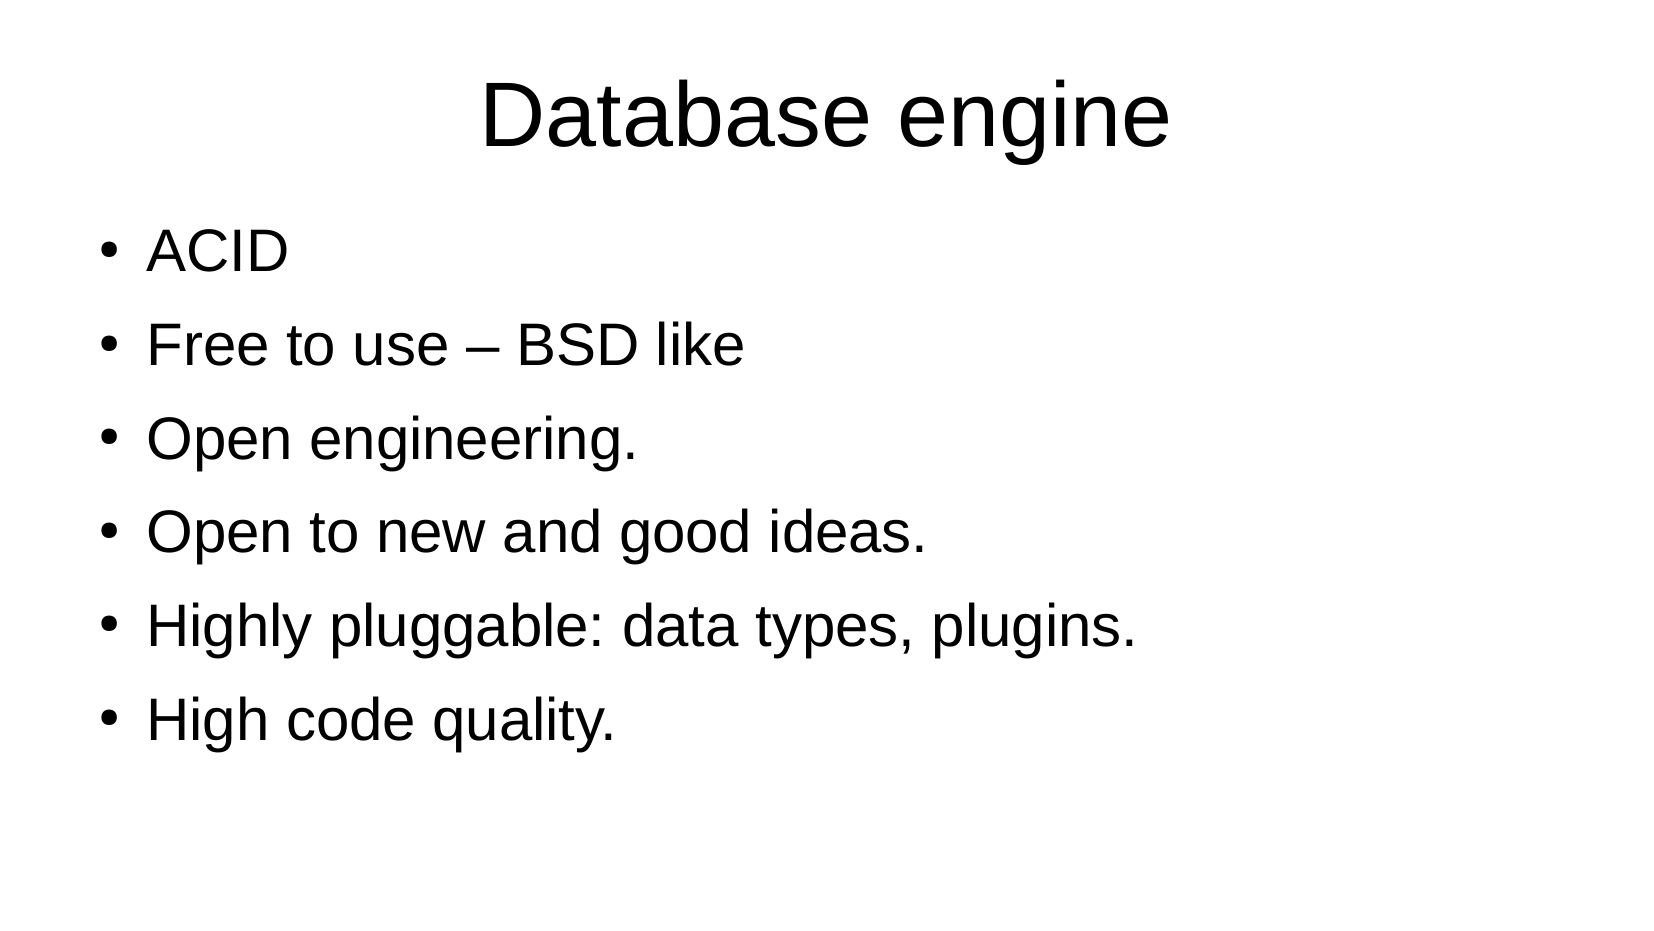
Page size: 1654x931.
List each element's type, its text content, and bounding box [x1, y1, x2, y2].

title Database engine [82, 37, 1571, 193]
list ACID Free to use – BSD like Open engineering. Open to new and good ideas. Highly pluggable: data types, plugins. High code quality. [82, 217, 1571, 758]
